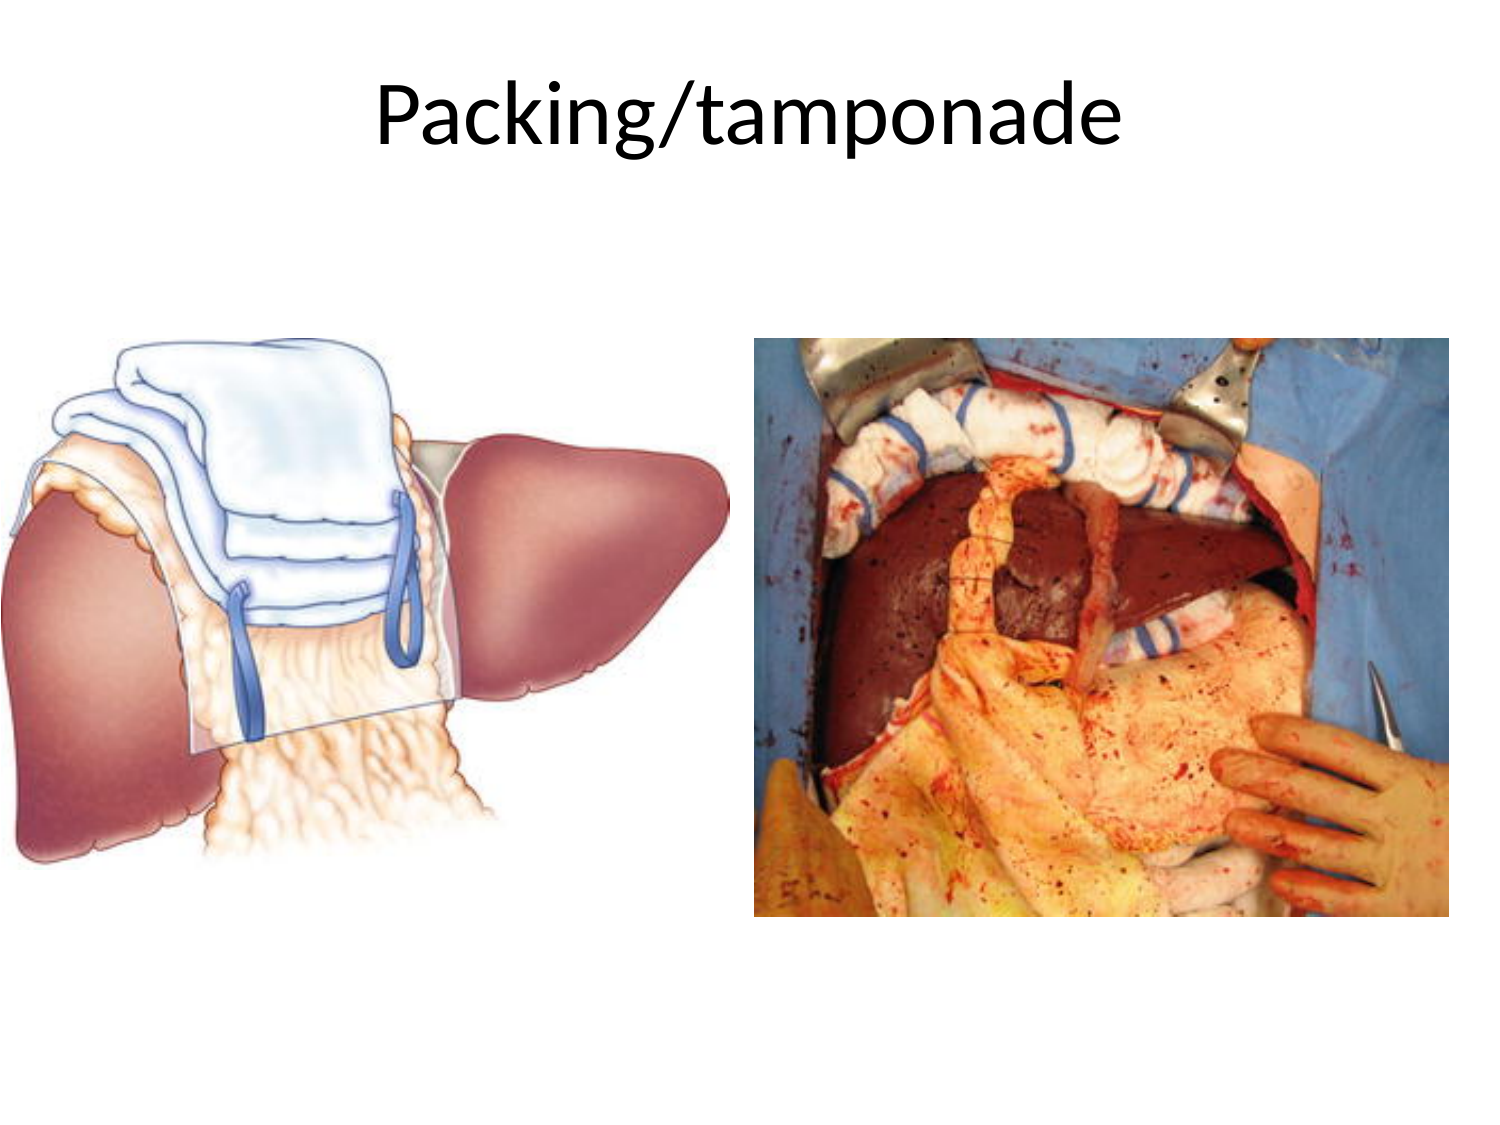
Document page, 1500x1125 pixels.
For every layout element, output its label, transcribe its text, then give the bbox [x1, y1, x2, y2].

picture [754, 338, 1449, 917]
title Packing/tamponade [75, 45, 1425, 233]
picture [1, 338, 730, 870]
